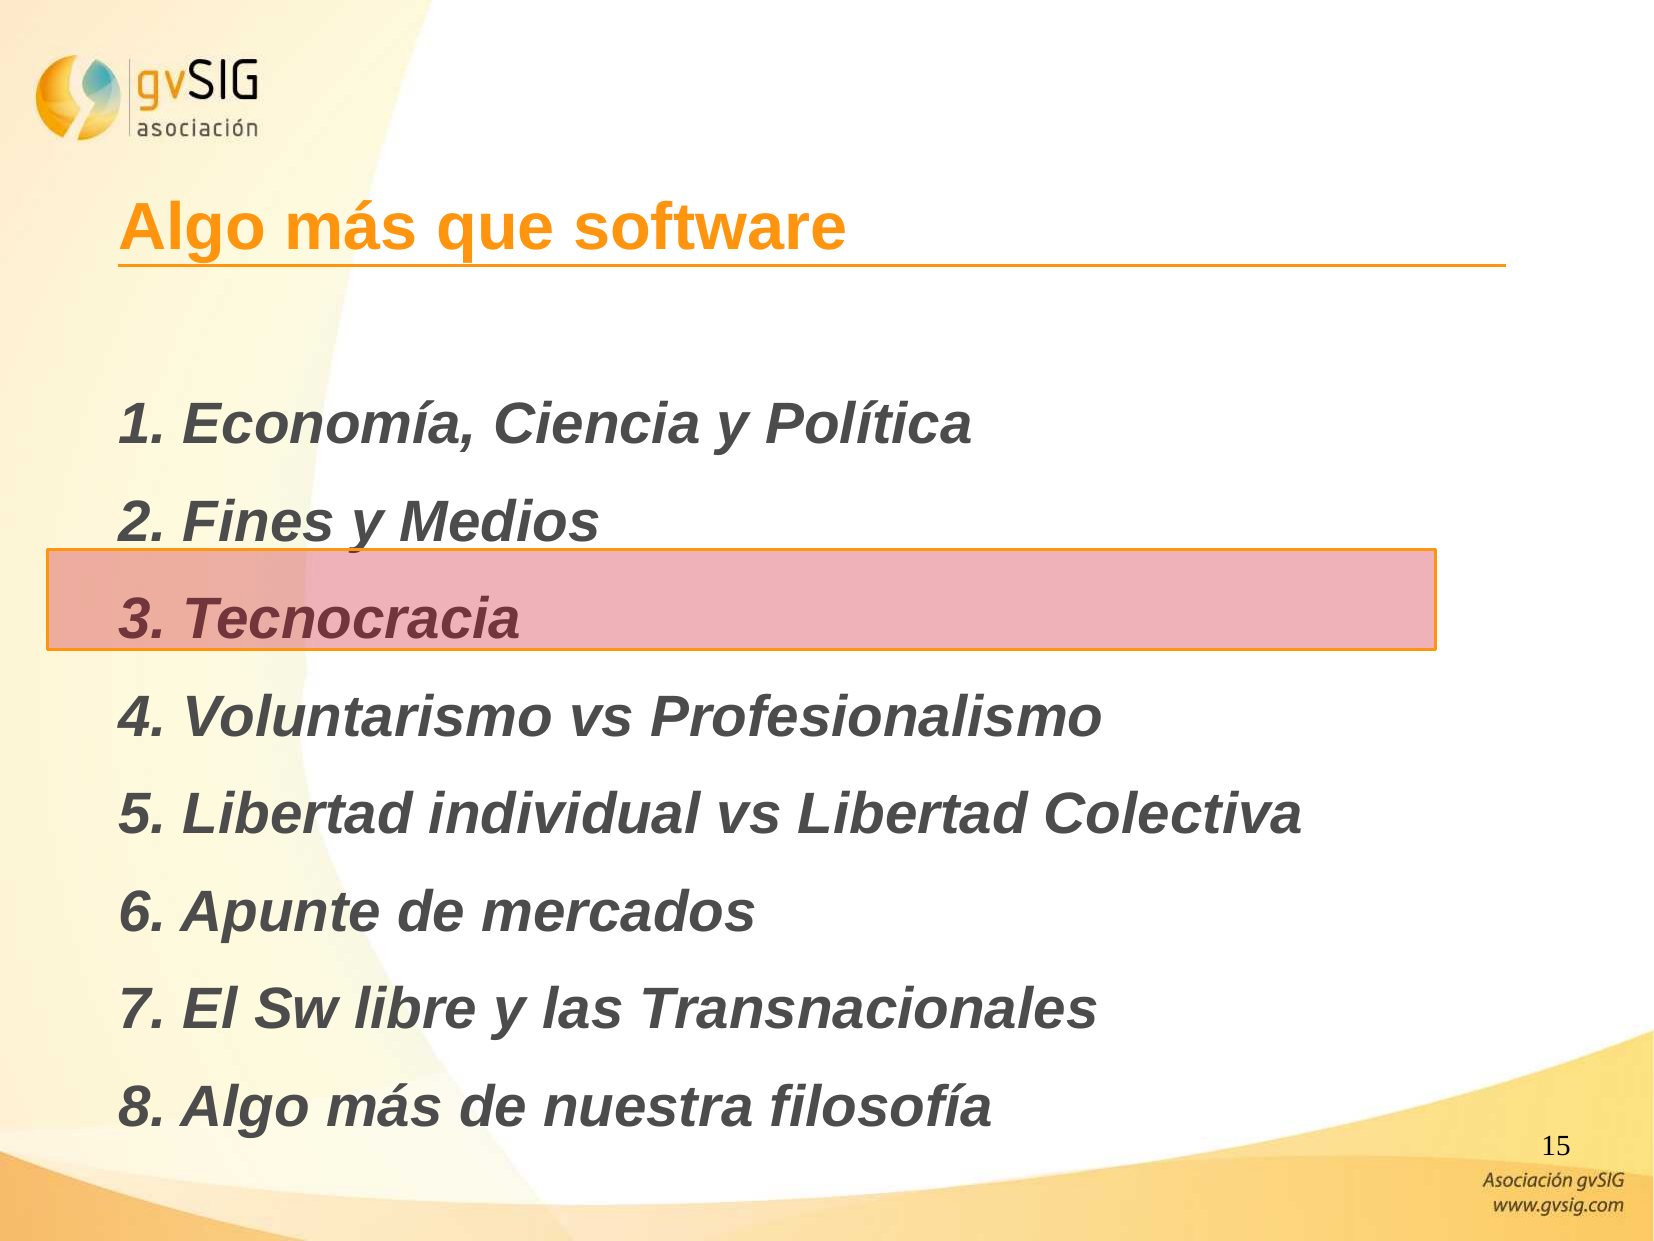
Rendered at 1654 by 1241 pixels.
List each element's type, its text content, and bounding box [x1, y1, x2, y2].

title 1. Economía, Ciencia y Política 2. Fines y Medios 3. Tecnocracia 4. Voluntarismo vs Profesionalismo 5. Libertad individual vs Libertad Colectiva 6. Apunte de mercados 7. El Sw libre y las Transnacionales 8. Algo más de nuestra filosofía [118, 374, 1477, 1188]
text_box [47, 549, 1436, 650]
picture [0, 0, 1654, 1241]
title Algo más que software [118, 177, 1607, 276]
